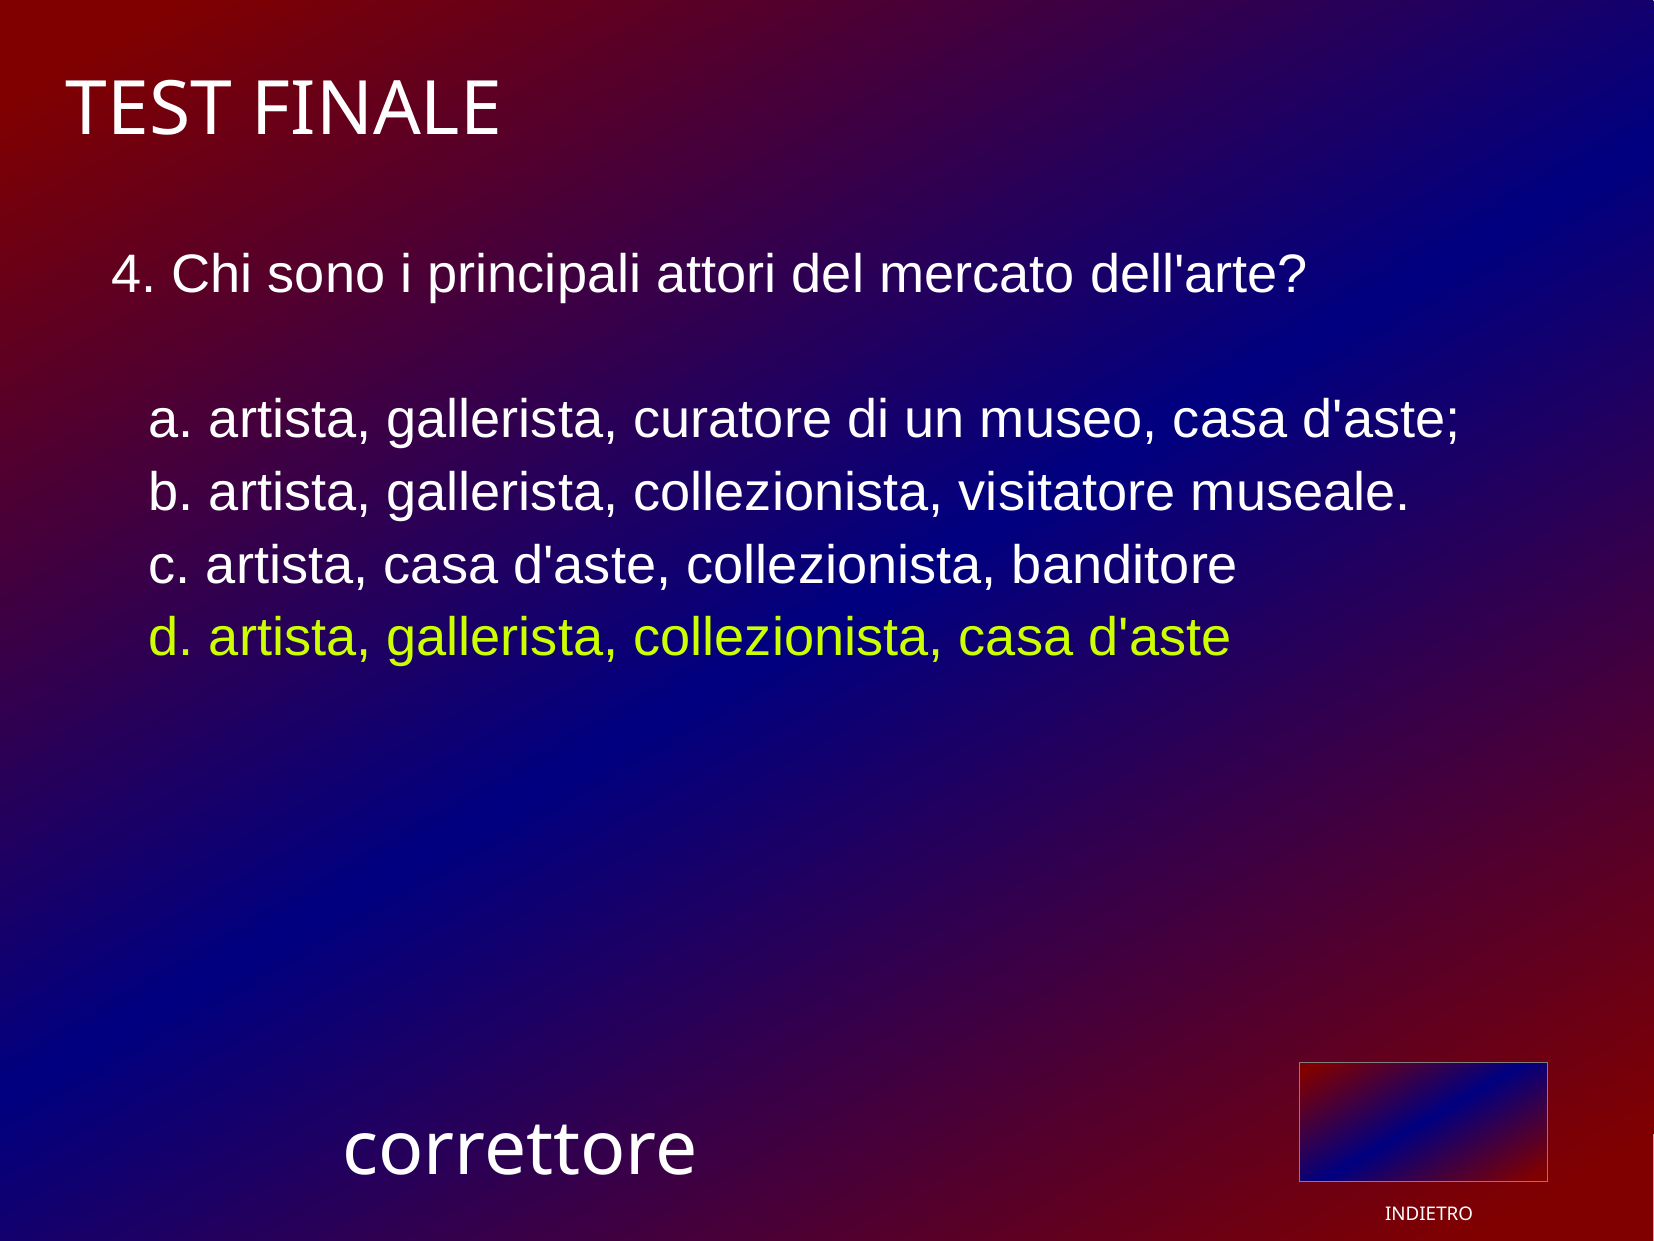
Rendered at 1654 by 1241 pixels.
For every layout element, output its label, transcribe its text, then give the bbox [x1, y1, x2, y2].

text_box [1299, 1062, 1548, 1182]
text_box INDIETRO [1370, 1192, 1489, 1233]
text_box 4. Chi sono i principali attori del mercato dell'arte? a. artista, gallerista, curatore di un museo, casa d'aste; b. artista, gallerista, collezionista, visitatore museale. c. artista, casa d'aste, collezionista, banditore d. artista, gallerista, collezionista, casa d'aste [59, 236, 1607, 675]
text_box TEST FINALE [24, 47, 544, 184]
text_box correttore [35, 1086, 986, 1223]
